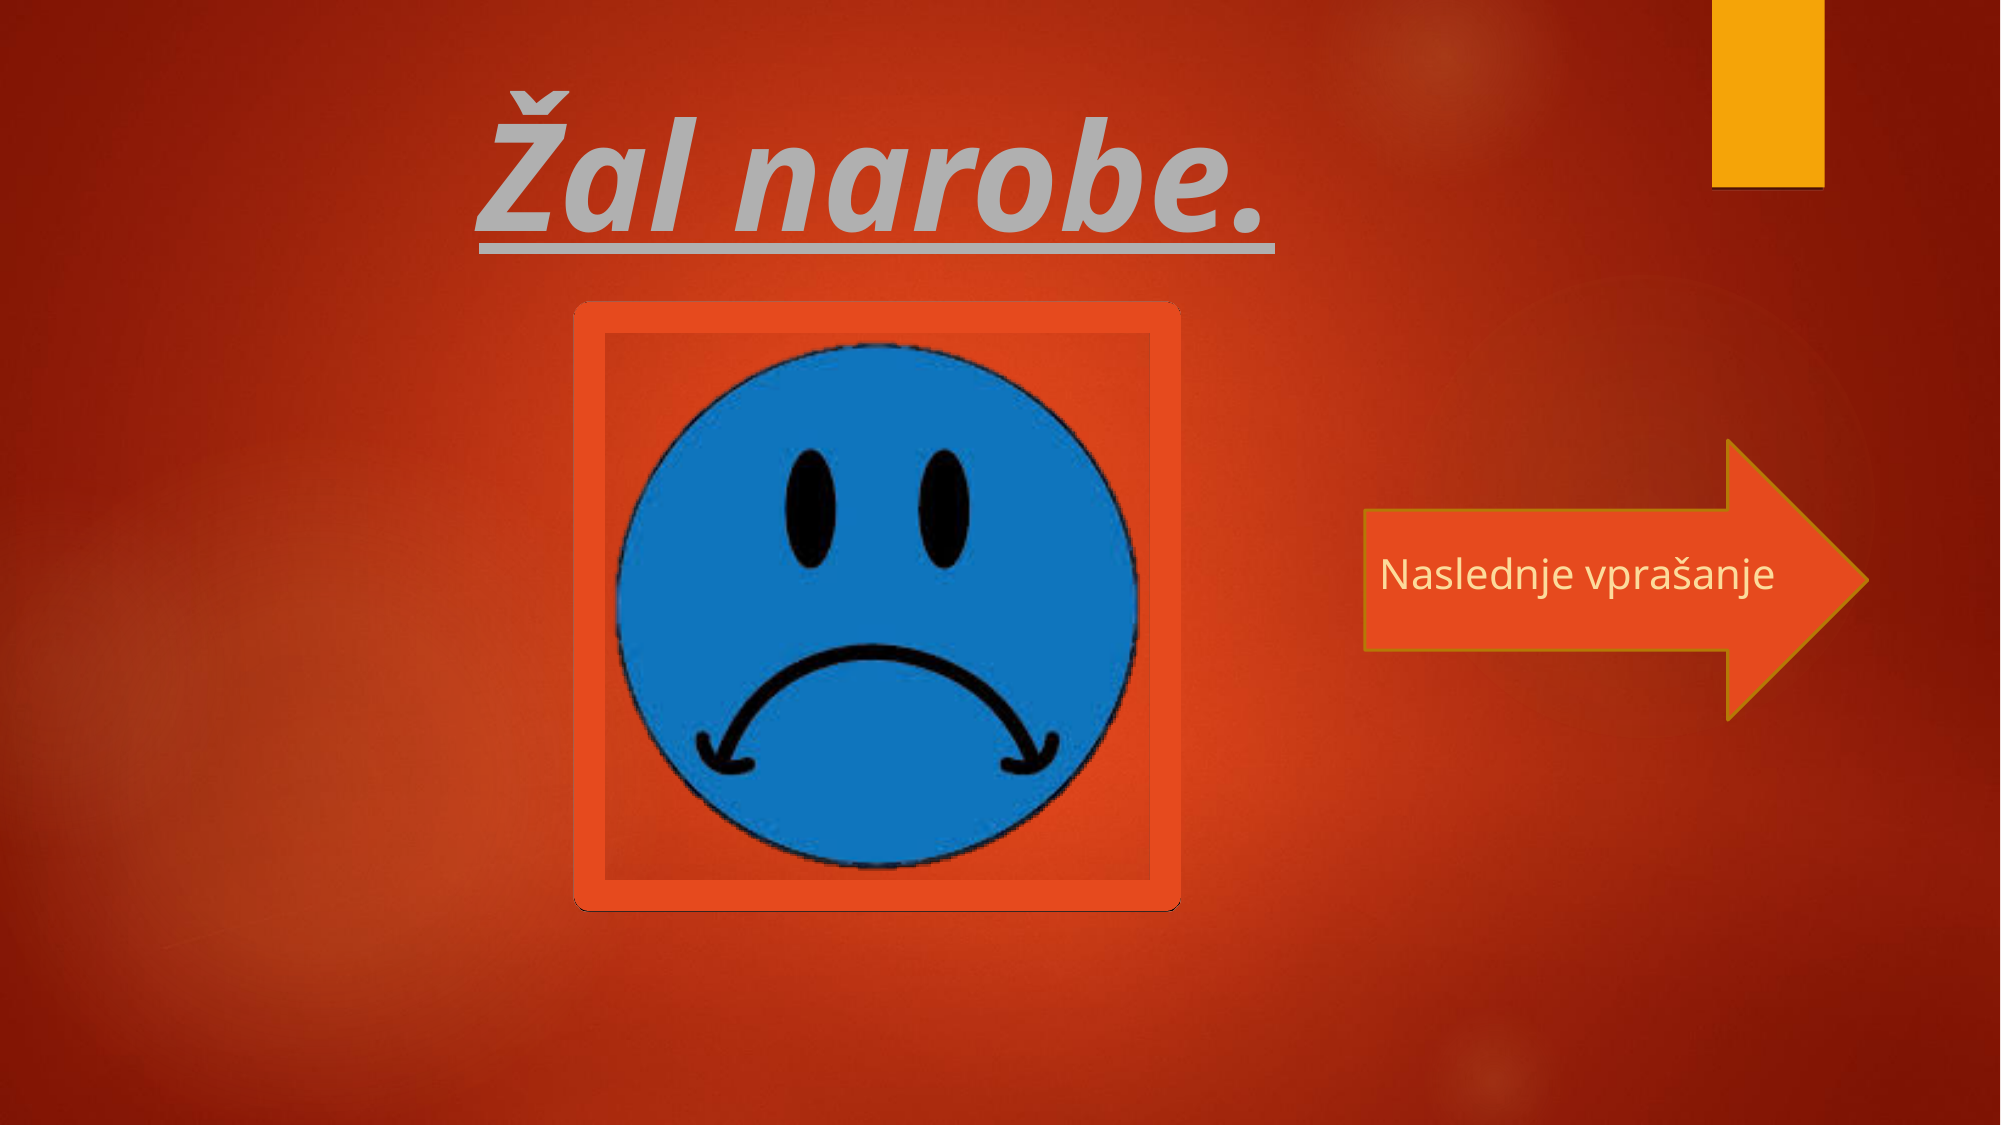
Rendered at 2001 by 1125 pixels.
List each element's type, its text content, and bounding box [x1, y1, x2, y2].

text_box [1364, 606, 1842, 721]
title Žal narobe. [106, 74, 1649, 304]
picture [0, 0, 2001, 1125]
text_box Naslednje vprašanje [1364, 540, 1889, 606]
text_box [1364, 440, 1828, 540]
